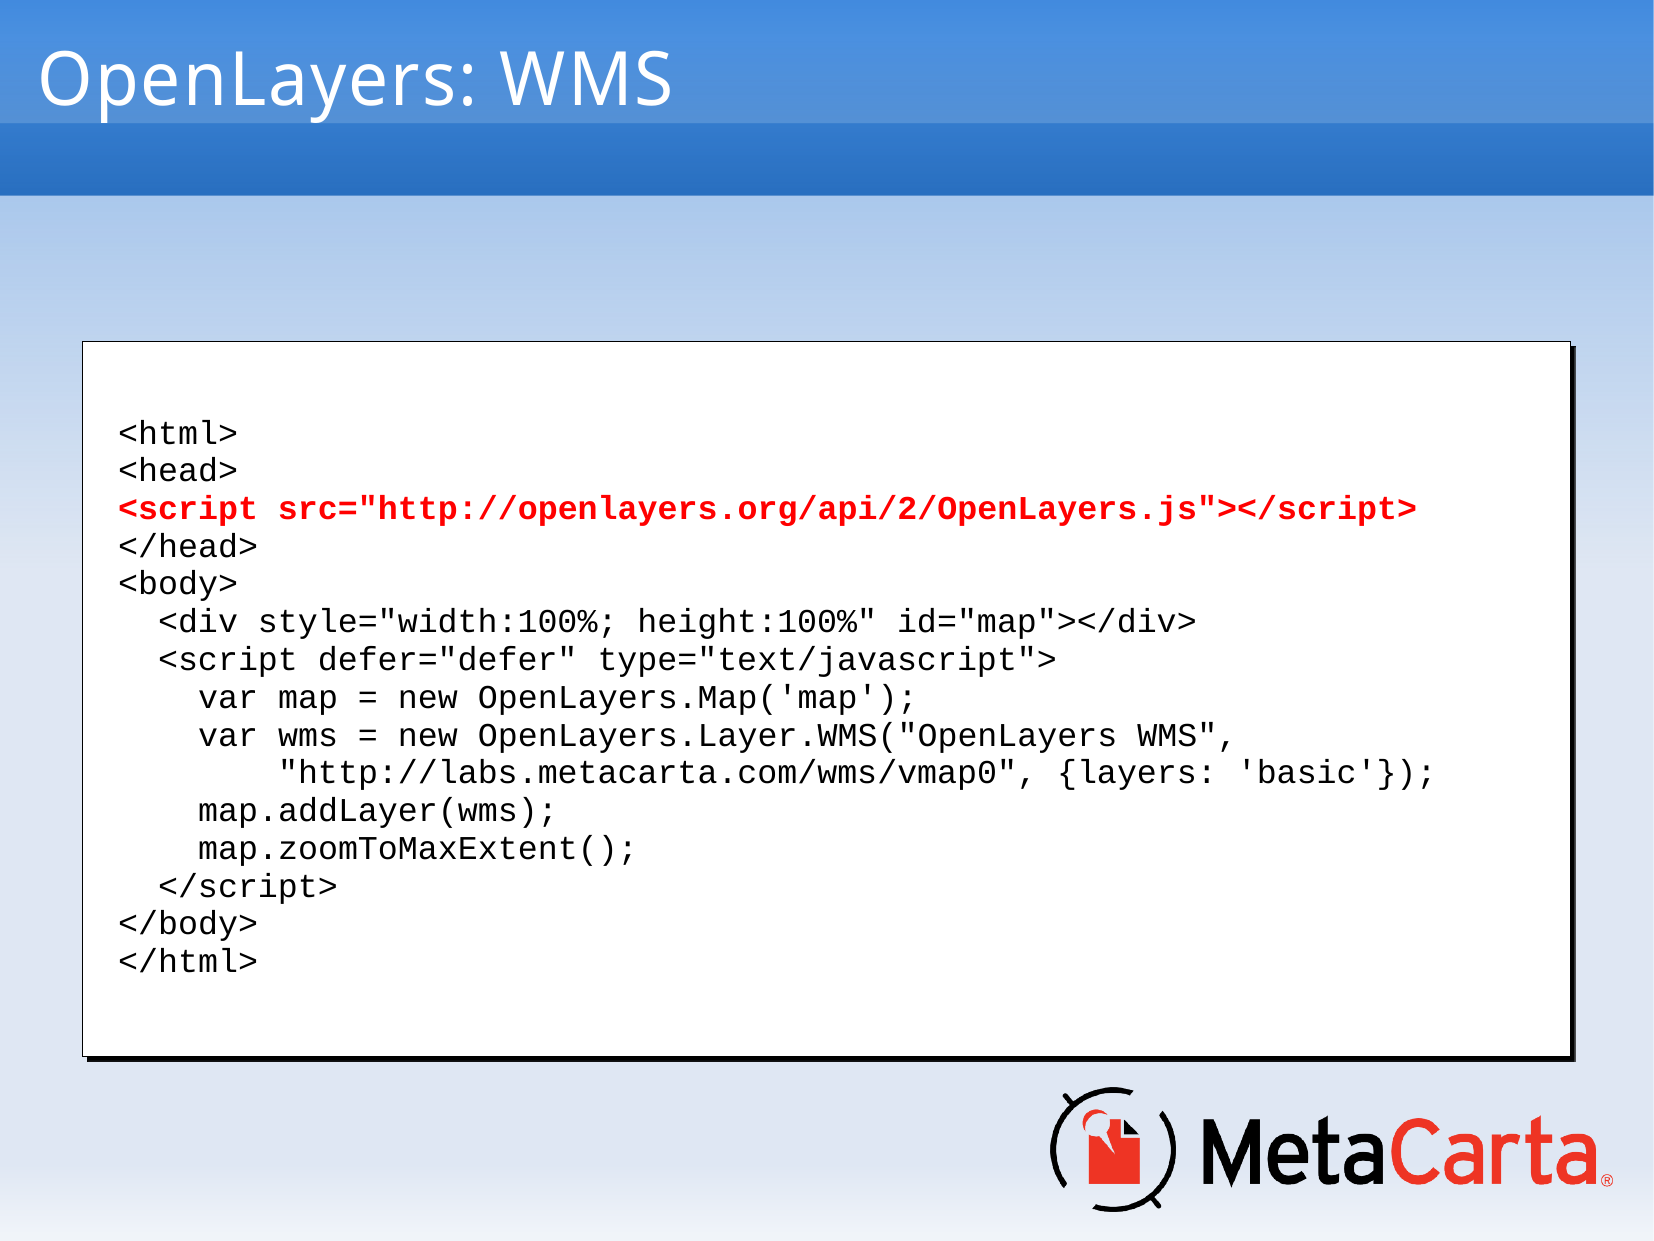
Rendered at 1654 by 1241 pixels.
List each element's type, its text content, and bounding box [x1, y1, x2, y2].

picture [0, 0, 1654, 1241]
title OpenLayers: WMS [37, 2, 1463, 151]
subtitle <html> <head> <script src="http://openlayers.org/api/2/OpenLayers.js"></script> </head> <body> <div style="width:100%; height:100%" id="map"></div> <script defer="defer" type="text/javascript"> var map = new OpenLayers.Map('map'); var wms = new OpenLayers.Layer.WMS("OpenLayers WMS", "http://labs.metacarta.com/wms/vmap0", {layers: 'basic'}); map.addLayer(wms); map.zoomToMaxExtent(); </script> </body> </html> [82, 341, 1571, 1057]
